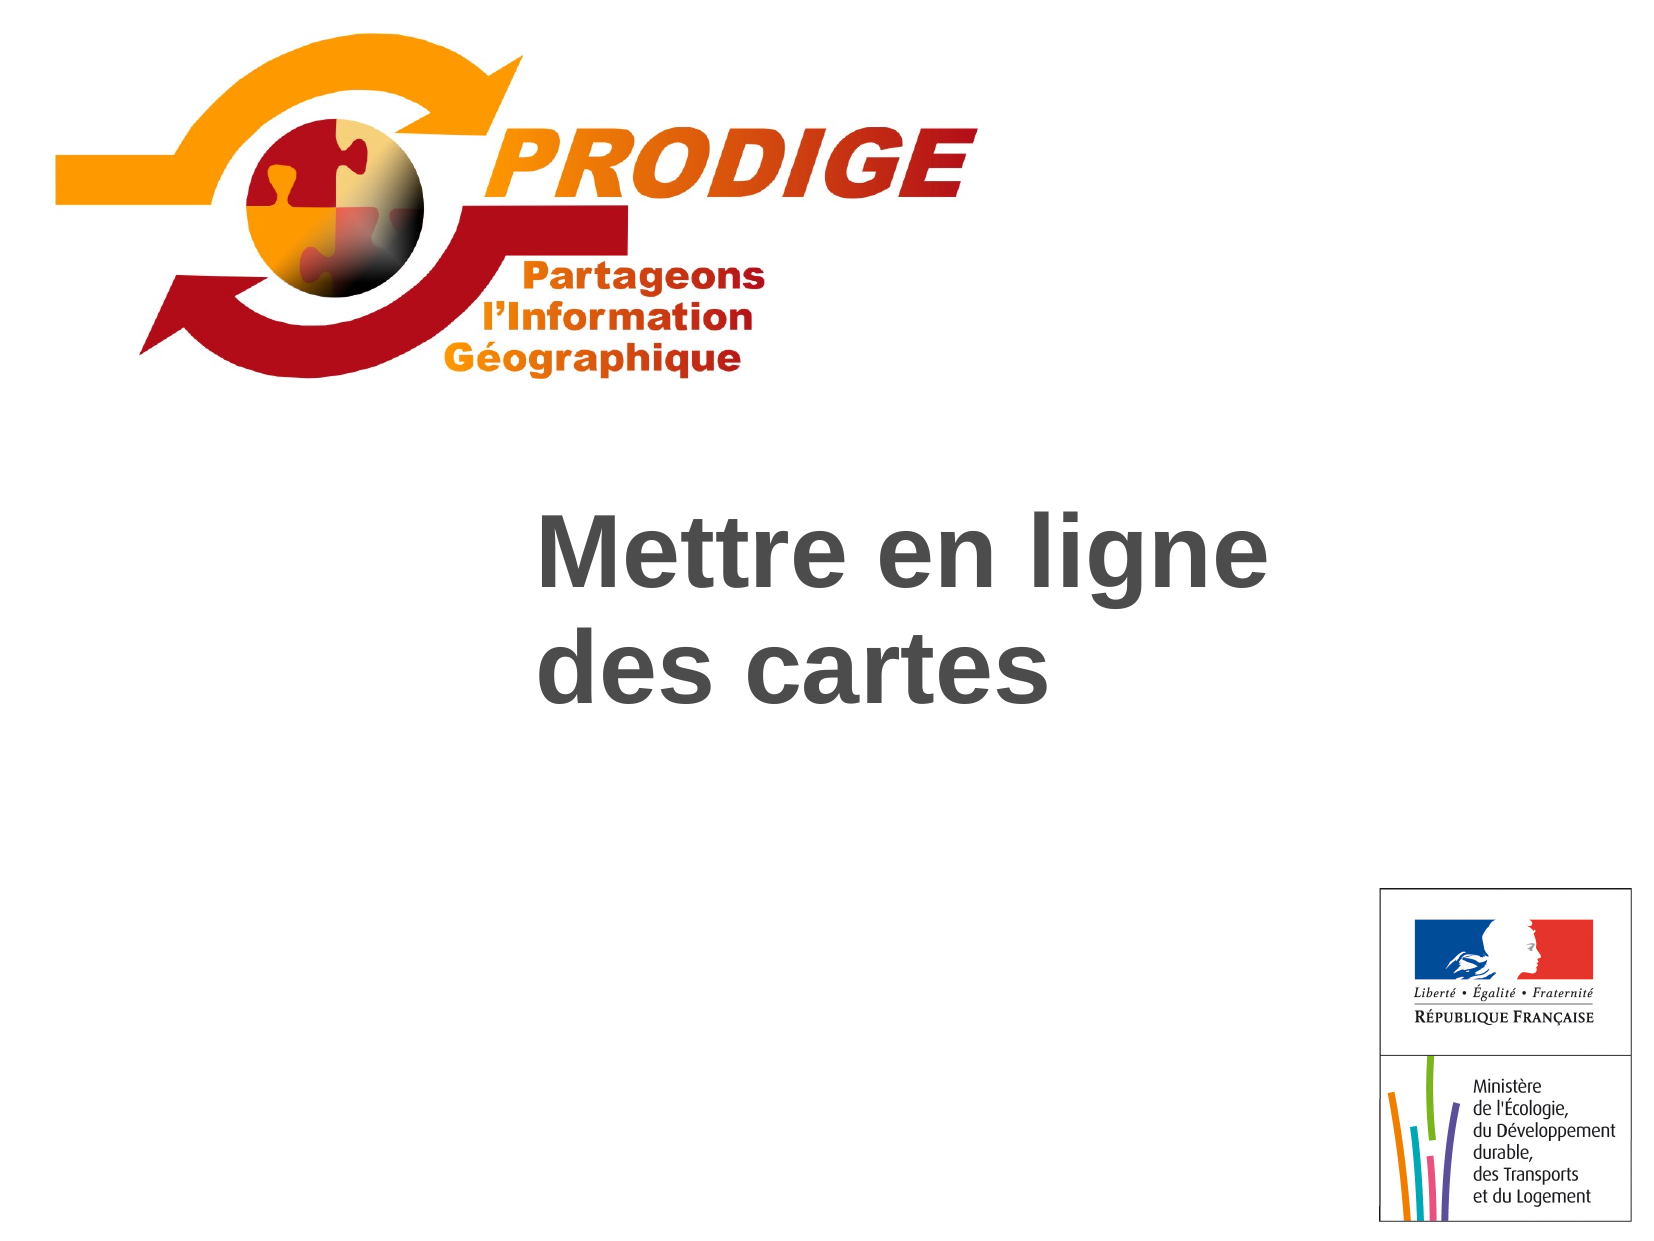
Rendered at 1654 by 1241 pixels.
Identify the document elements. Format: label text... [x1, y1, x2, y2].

picture [55, 33, 978, 379]
picture [1379, 888, 1632, 1222]
title Mettre en ligne des cartes [535, 493, 1480, 727]
